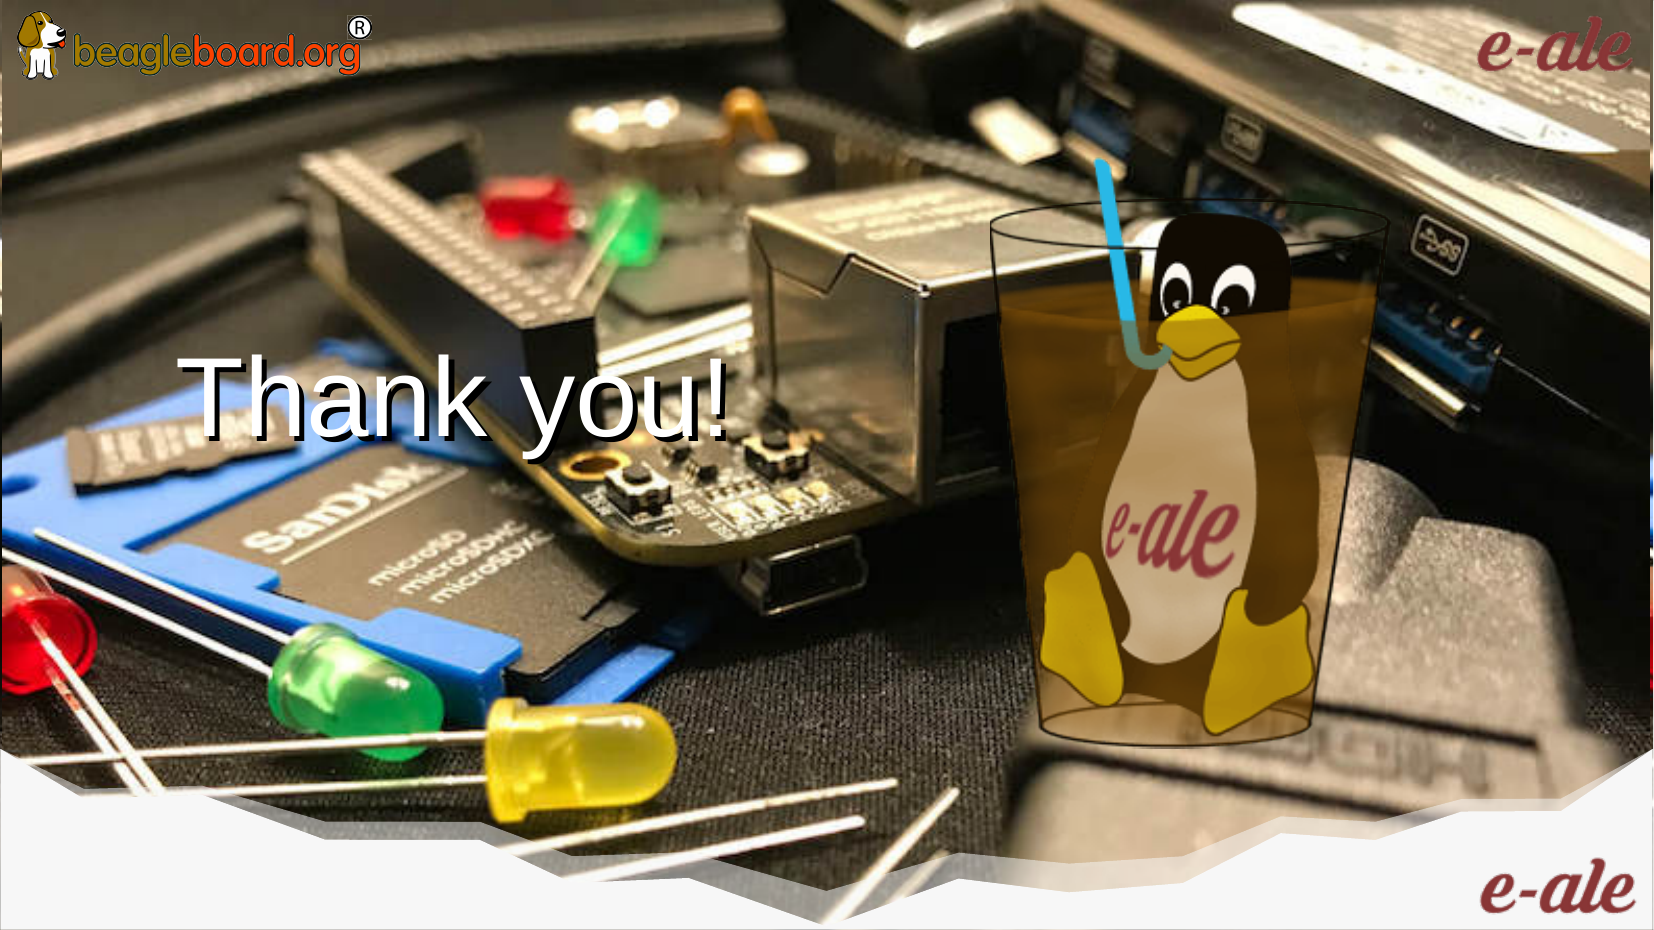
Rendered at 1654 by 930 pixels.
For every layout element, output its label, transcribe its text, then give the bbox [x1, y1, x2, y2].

subtitle Thank you! [82, 37, 826, 757]
picture [0, 0, 1654, 930]
